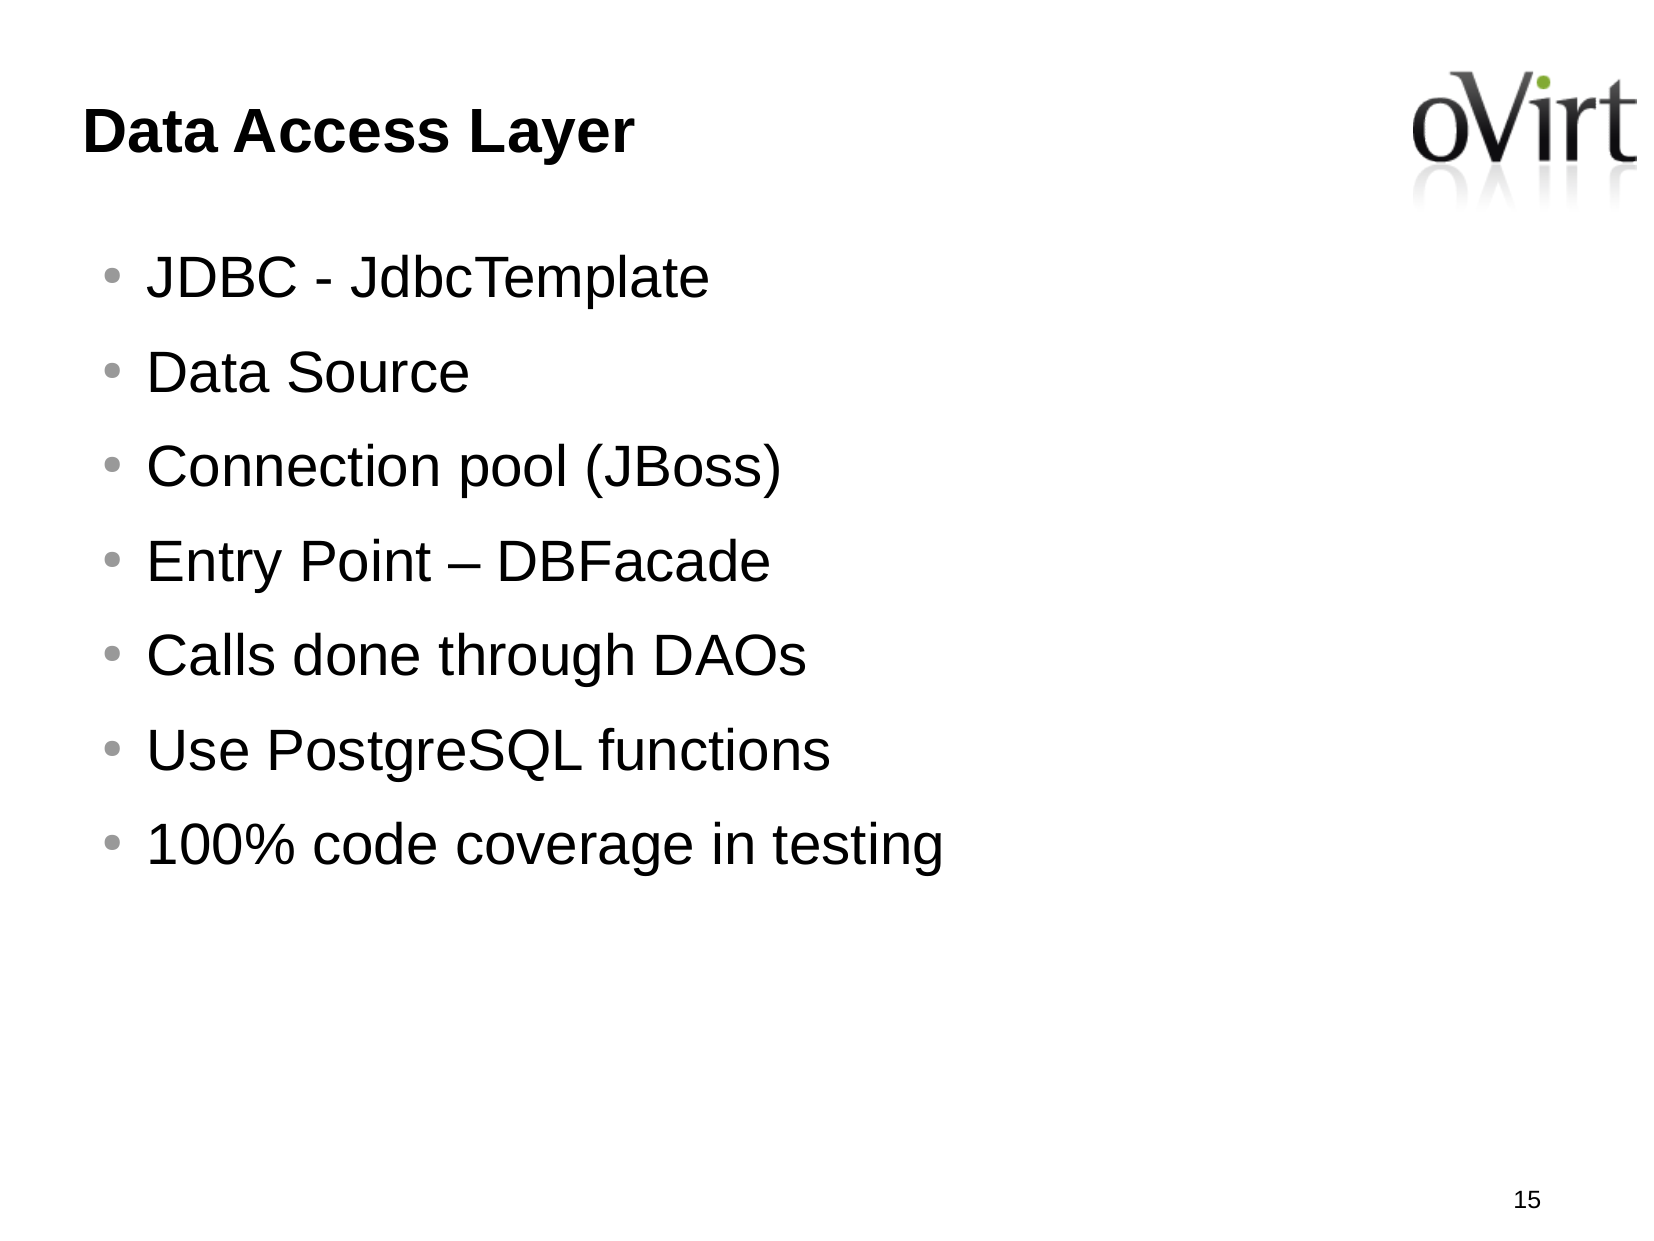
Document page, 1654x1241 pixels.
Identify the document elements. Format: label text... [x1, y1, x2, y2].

picture [1413, 63, 1637, 212]
title Data Access Layer [82, 27, 1303, 235]
list JDBC - JdbcTemplate Data Source Connection pool (JBoss) Entry Point – DBFacade Calls done through DAOs Use PostgreSQL functions 100% code coverage in testing [86, 244, 1576, 1039]
